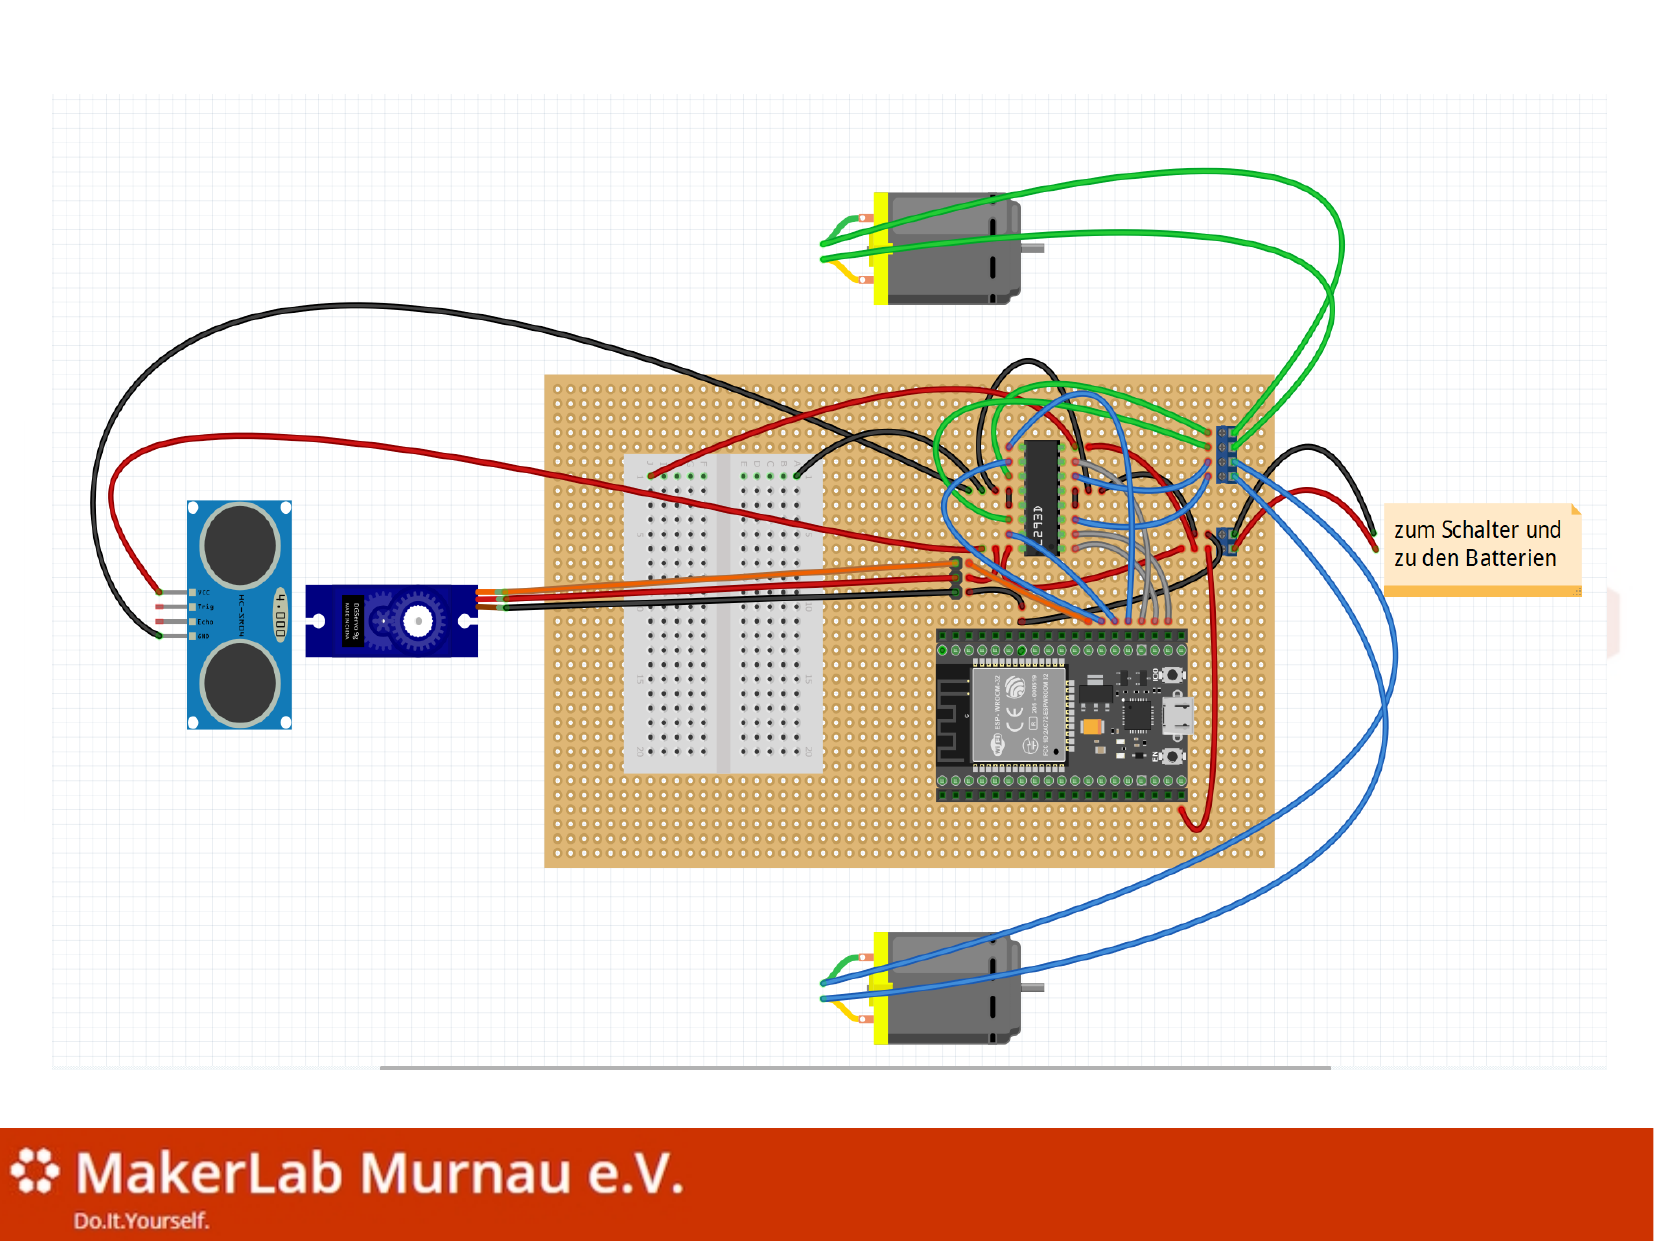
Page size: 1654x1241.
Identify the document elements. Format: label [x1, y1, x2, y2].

picture [0, 1128, 1654, 1241]
picture [52, 94, 1607, 1070]
